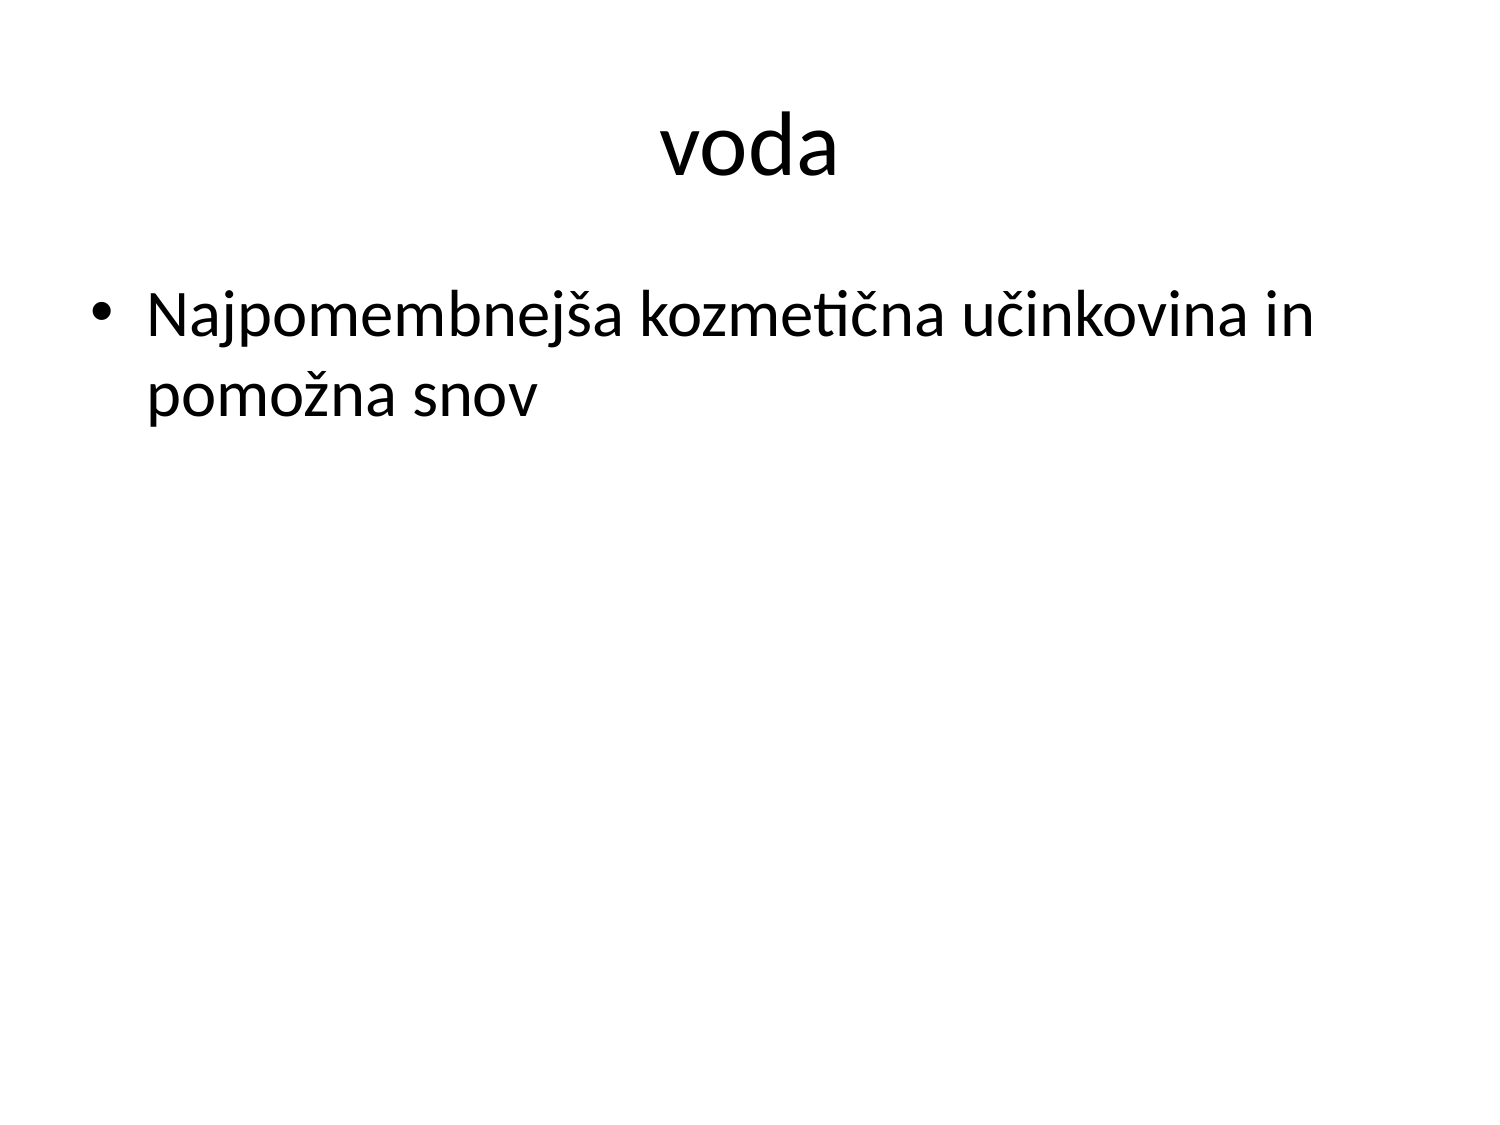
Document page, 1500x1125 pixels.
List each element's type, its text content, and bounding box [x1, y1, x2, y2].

title voda [75, 45, 1425, 233]
list Najpomembnejša kozmetična učinkovina in pomožna snov [75, 262, 1425, 1005]
